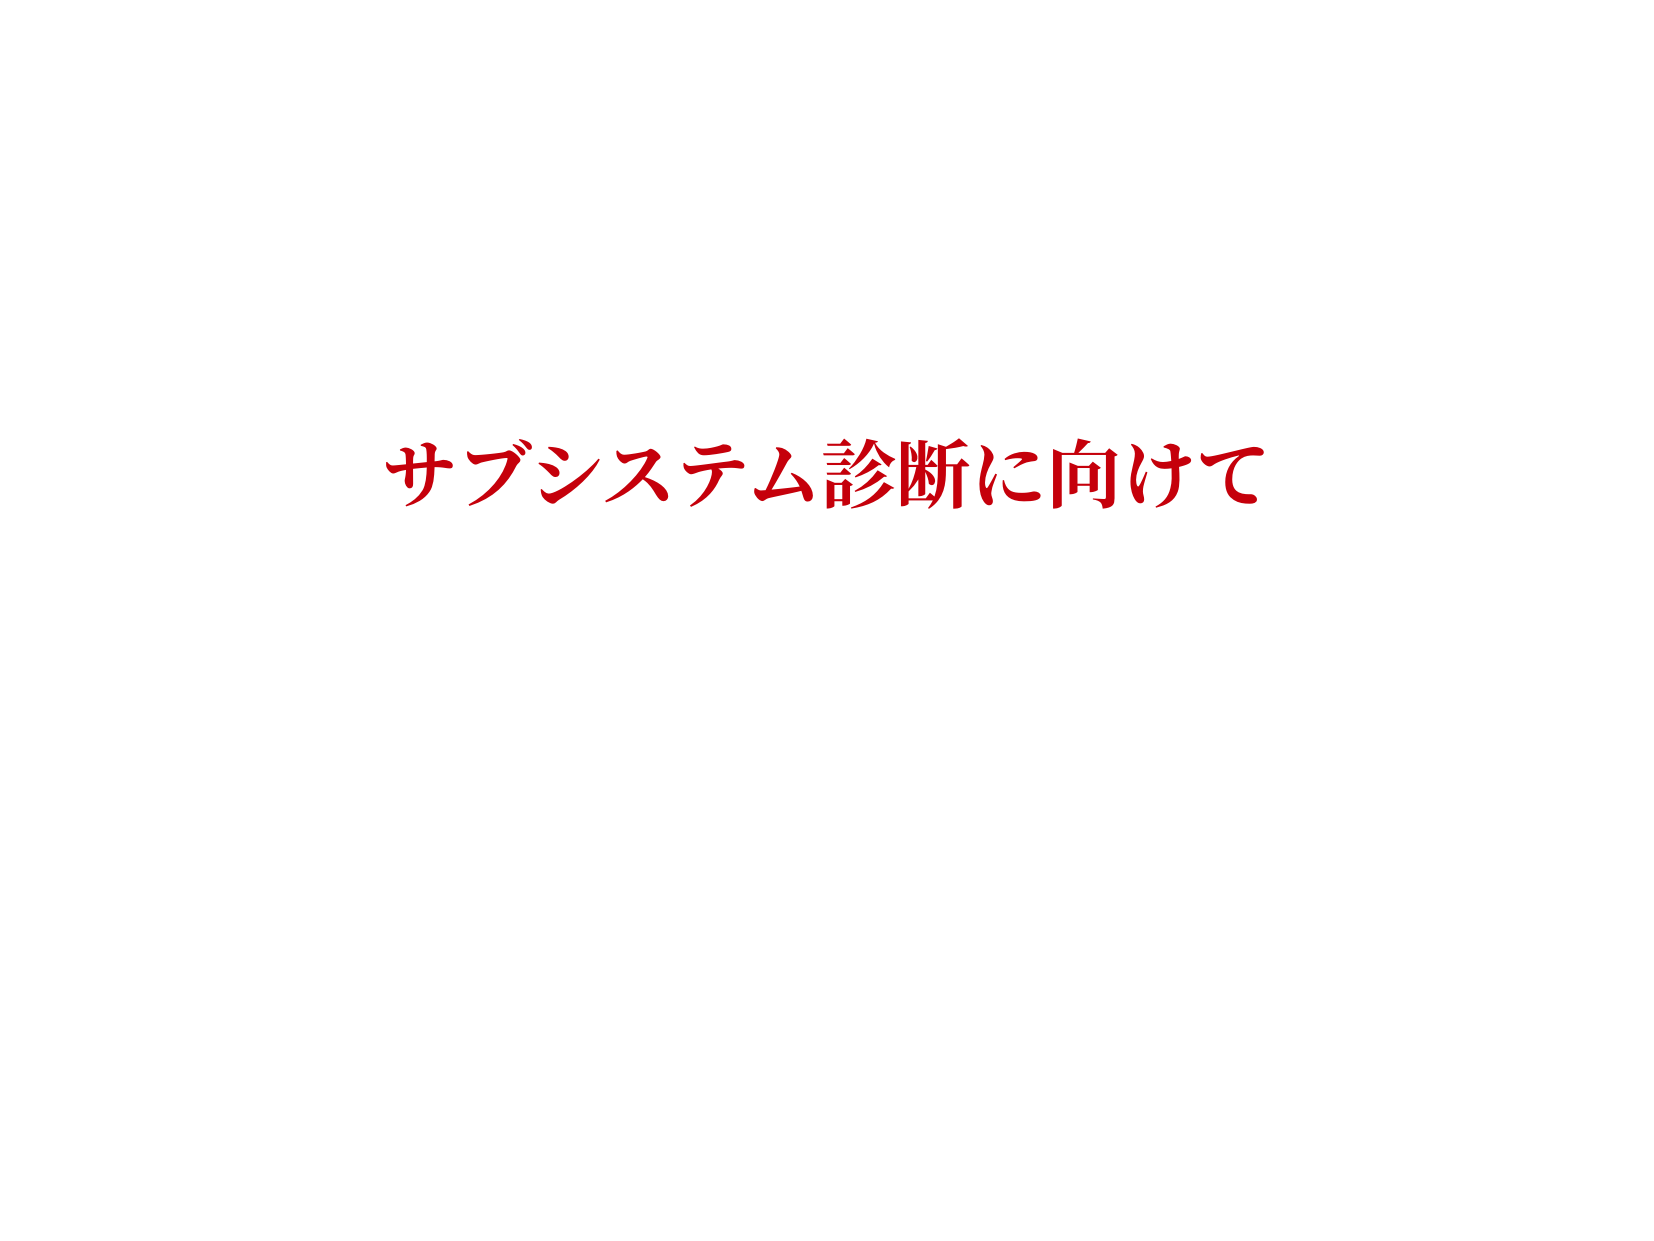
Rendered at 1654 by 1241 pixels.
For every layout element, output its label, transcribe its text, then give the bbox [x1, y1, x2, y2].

title サブシステム診断に向けて [82, 366, 1571, 574]
